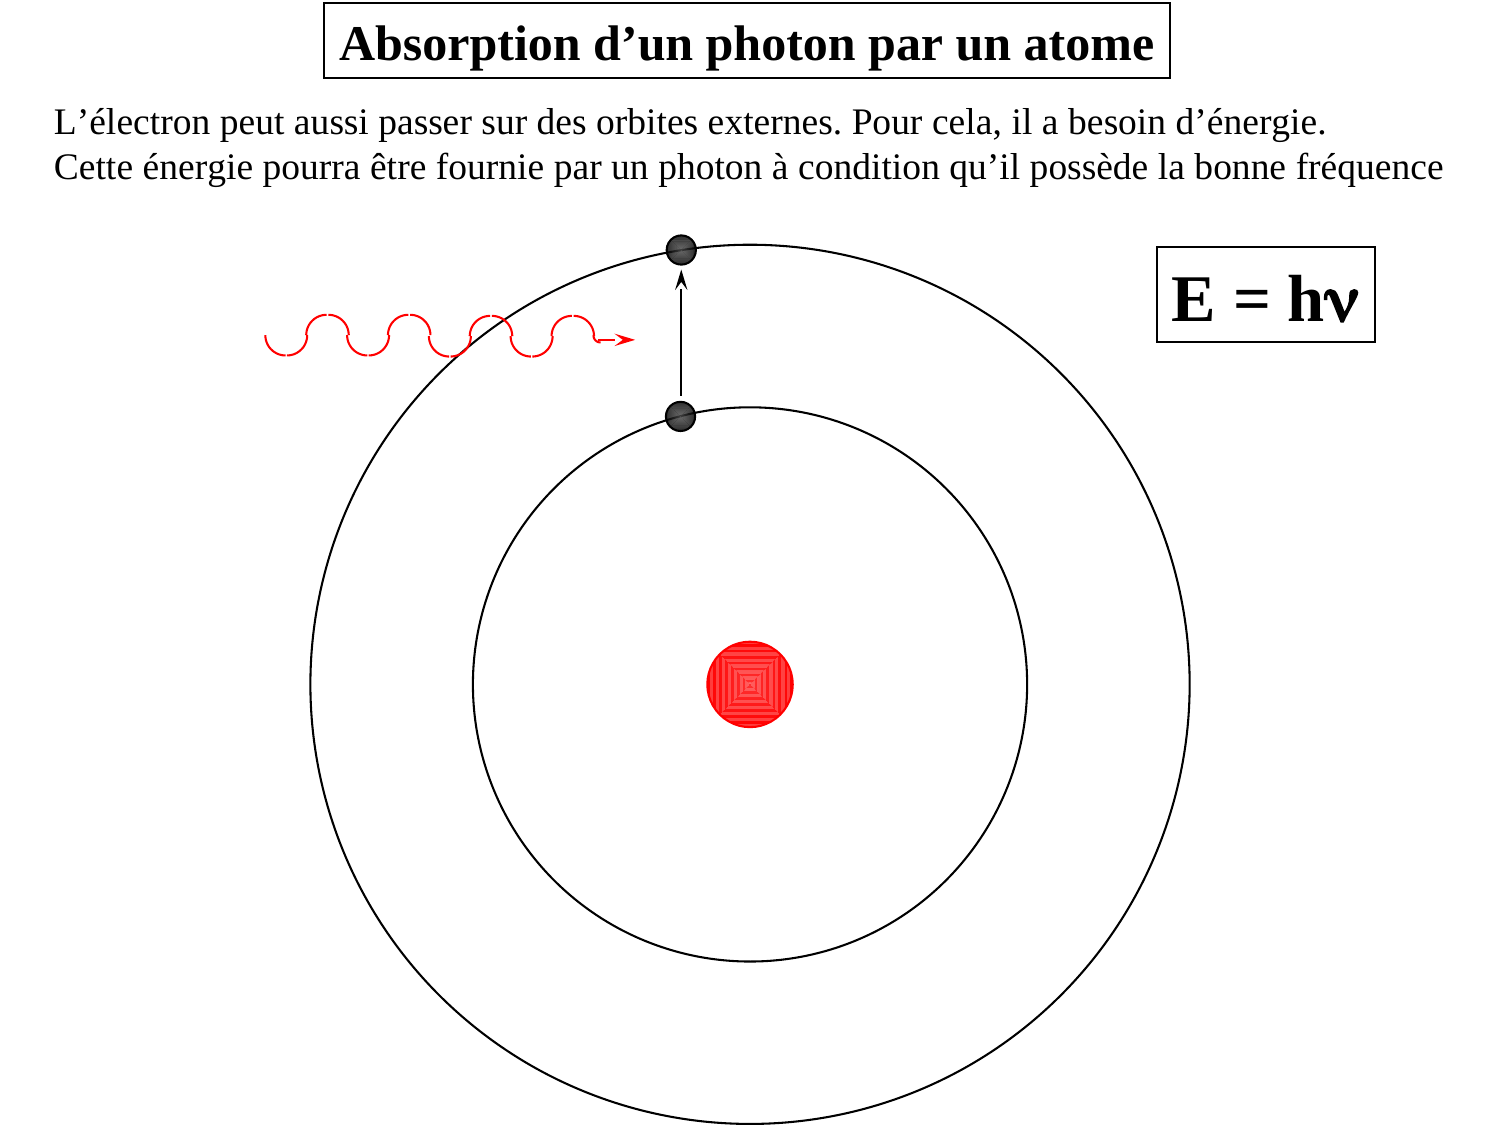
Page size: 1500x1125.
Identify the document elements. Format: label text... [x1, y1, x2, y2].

text_box [707, 641, 793, 728]
text_box E = h [1156, 247, 1375, 343]
text_box [666, 235, 696, 265]
text_box [665, 401, 696, 432]
text_box Absorption d’un photon par un atome [323, 2, 1170, 78]
text_box L’électron peut aussi passer sur des orbites externes. Pour cela, il a besoin d’énergie. Cette énergie pourra être fournie par un photon à condition qu’il possède la bonne fréquence [38, 89, 1471, 195]
